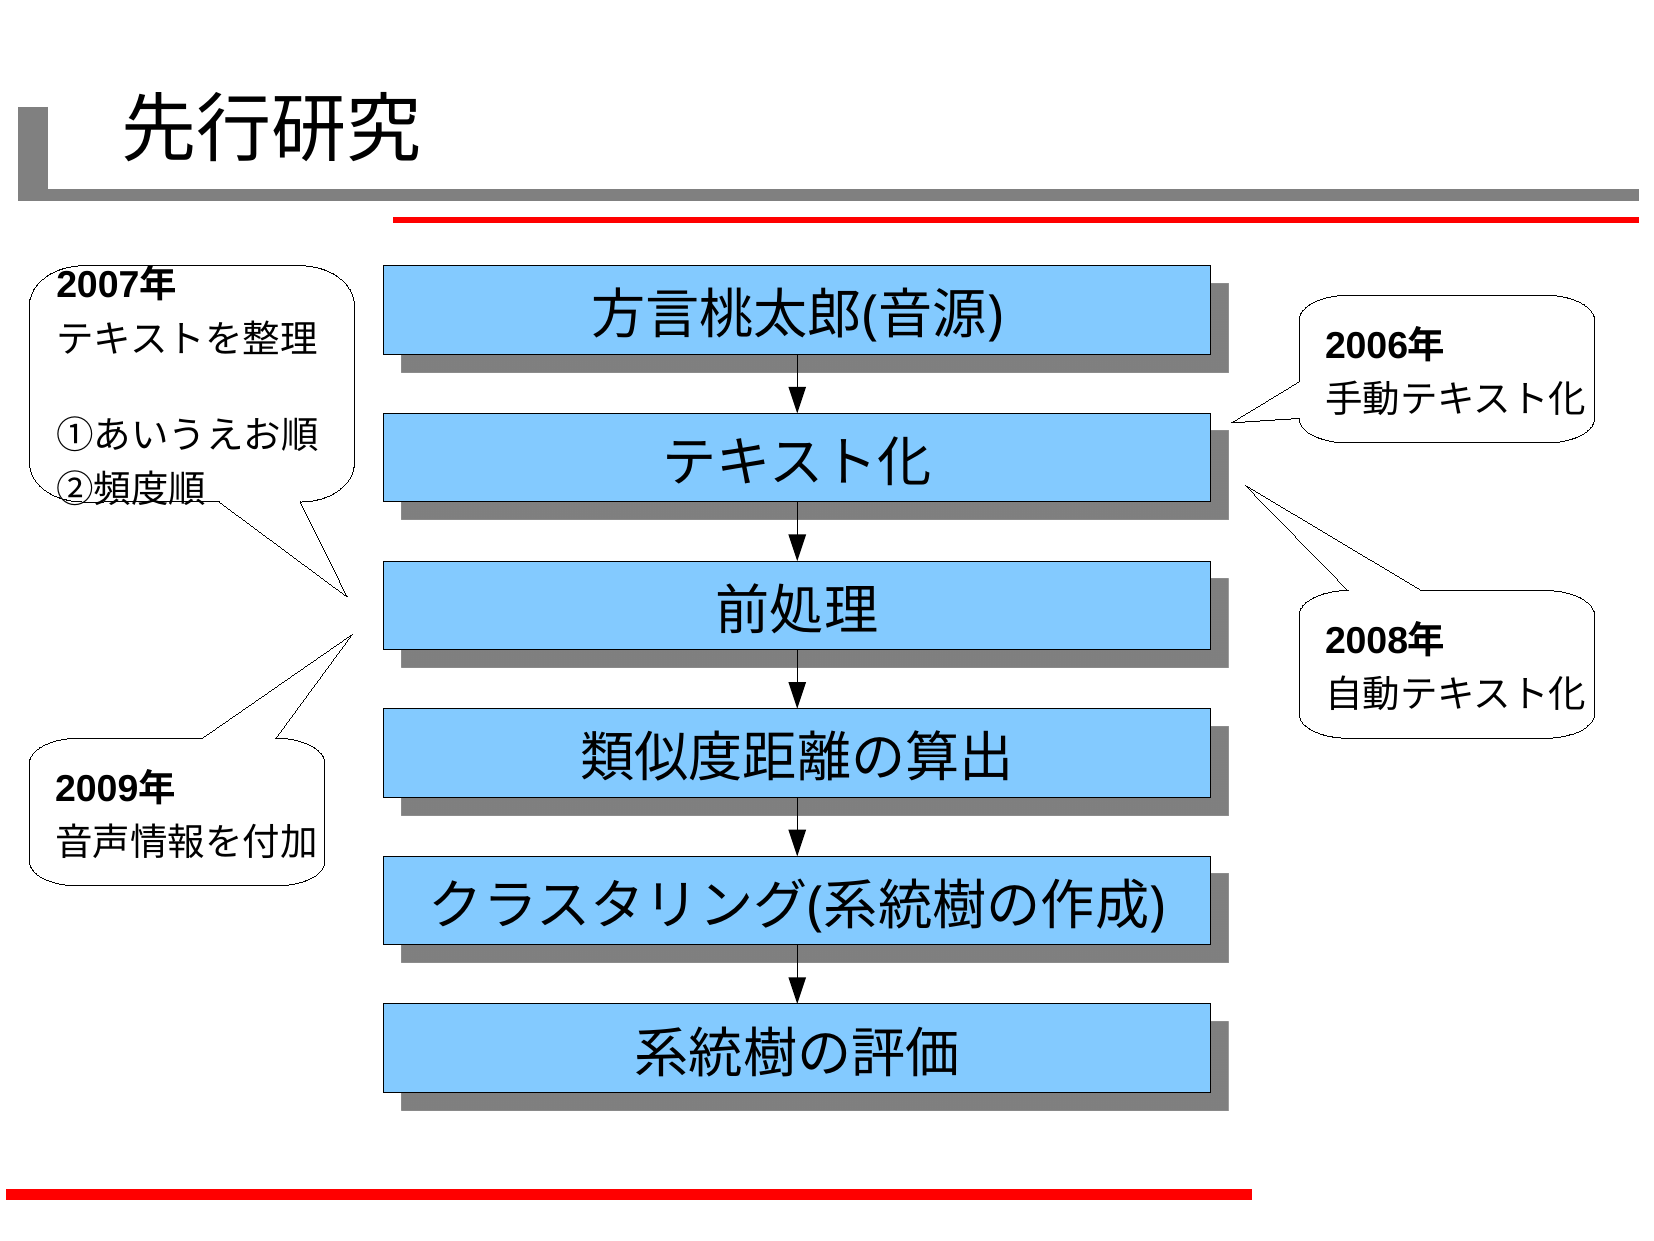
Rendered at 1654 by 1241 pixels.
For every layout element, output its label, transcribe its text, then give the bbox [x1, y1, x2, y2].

text_box 2006年 手動テキスト化 [1231, 295, 1595, 443]
text_box 2009年 音声情報を付加 [29, 634, 353, 886]
text_box クラスタリング(系統樹の作成) [383, 856, 1211, 945]
text_box 方言桃太郎(音源) [383, 265, 1211, 355]
text_box 2007年 テキストを整理 ①あいうえお順 ②頻度順 [29, 265, 355, 597]
text_box 系統樹の評価 [383, 1003, 1211, 1093]
text_box 2008年 自動テキスト化 [1245, 485, 1595, 739]
text_box 前処理 [383, 561, 1211, 650]
text_box 類似度距離の算出 [383, 708, 1211, 798]
title 先行研究 [121, 18, 1534, 226]
text_box テキスト化 [383, 413, 1211, 502]
